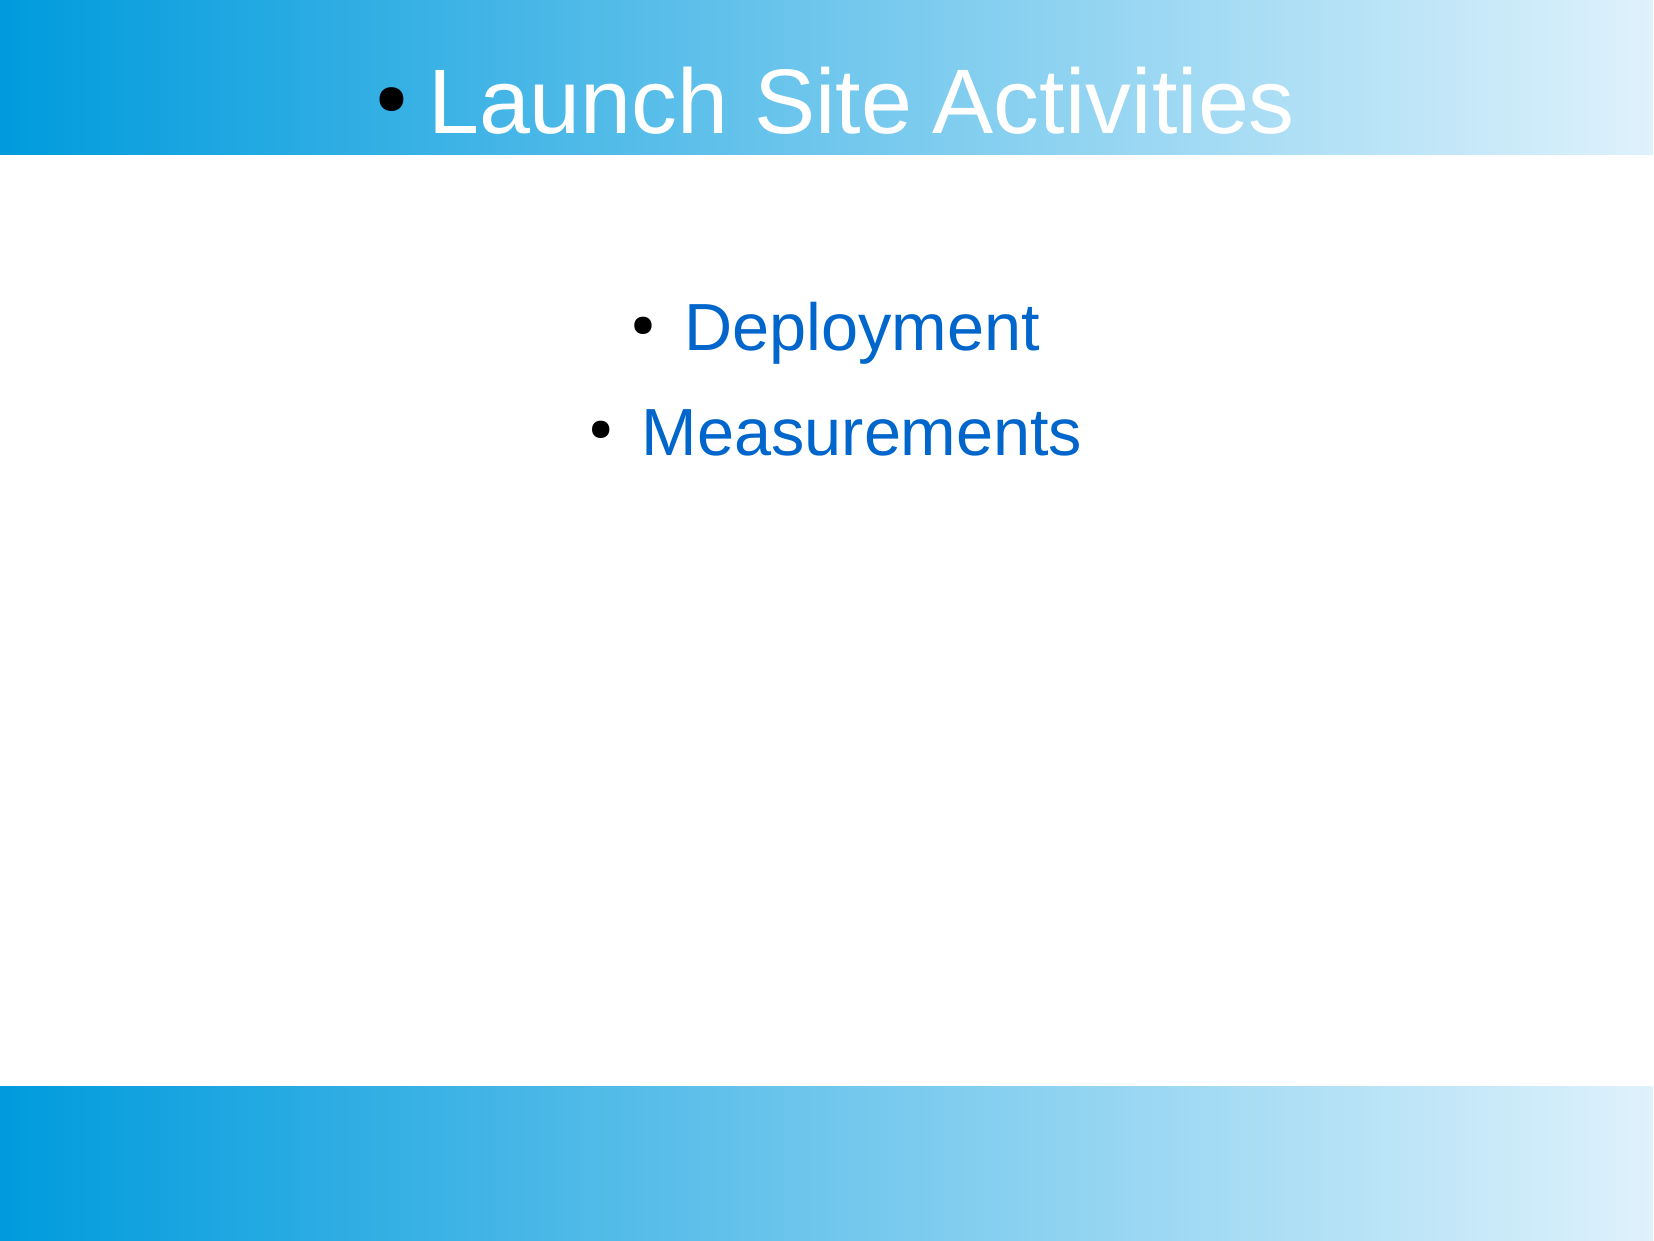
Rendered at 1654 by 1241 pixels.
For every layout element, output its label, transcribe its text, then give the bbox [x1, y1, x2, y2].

title Launch Site Activities [82, 49, 1571, 155]
list Deployment Measurements [82, 290, 1571, 1010]
